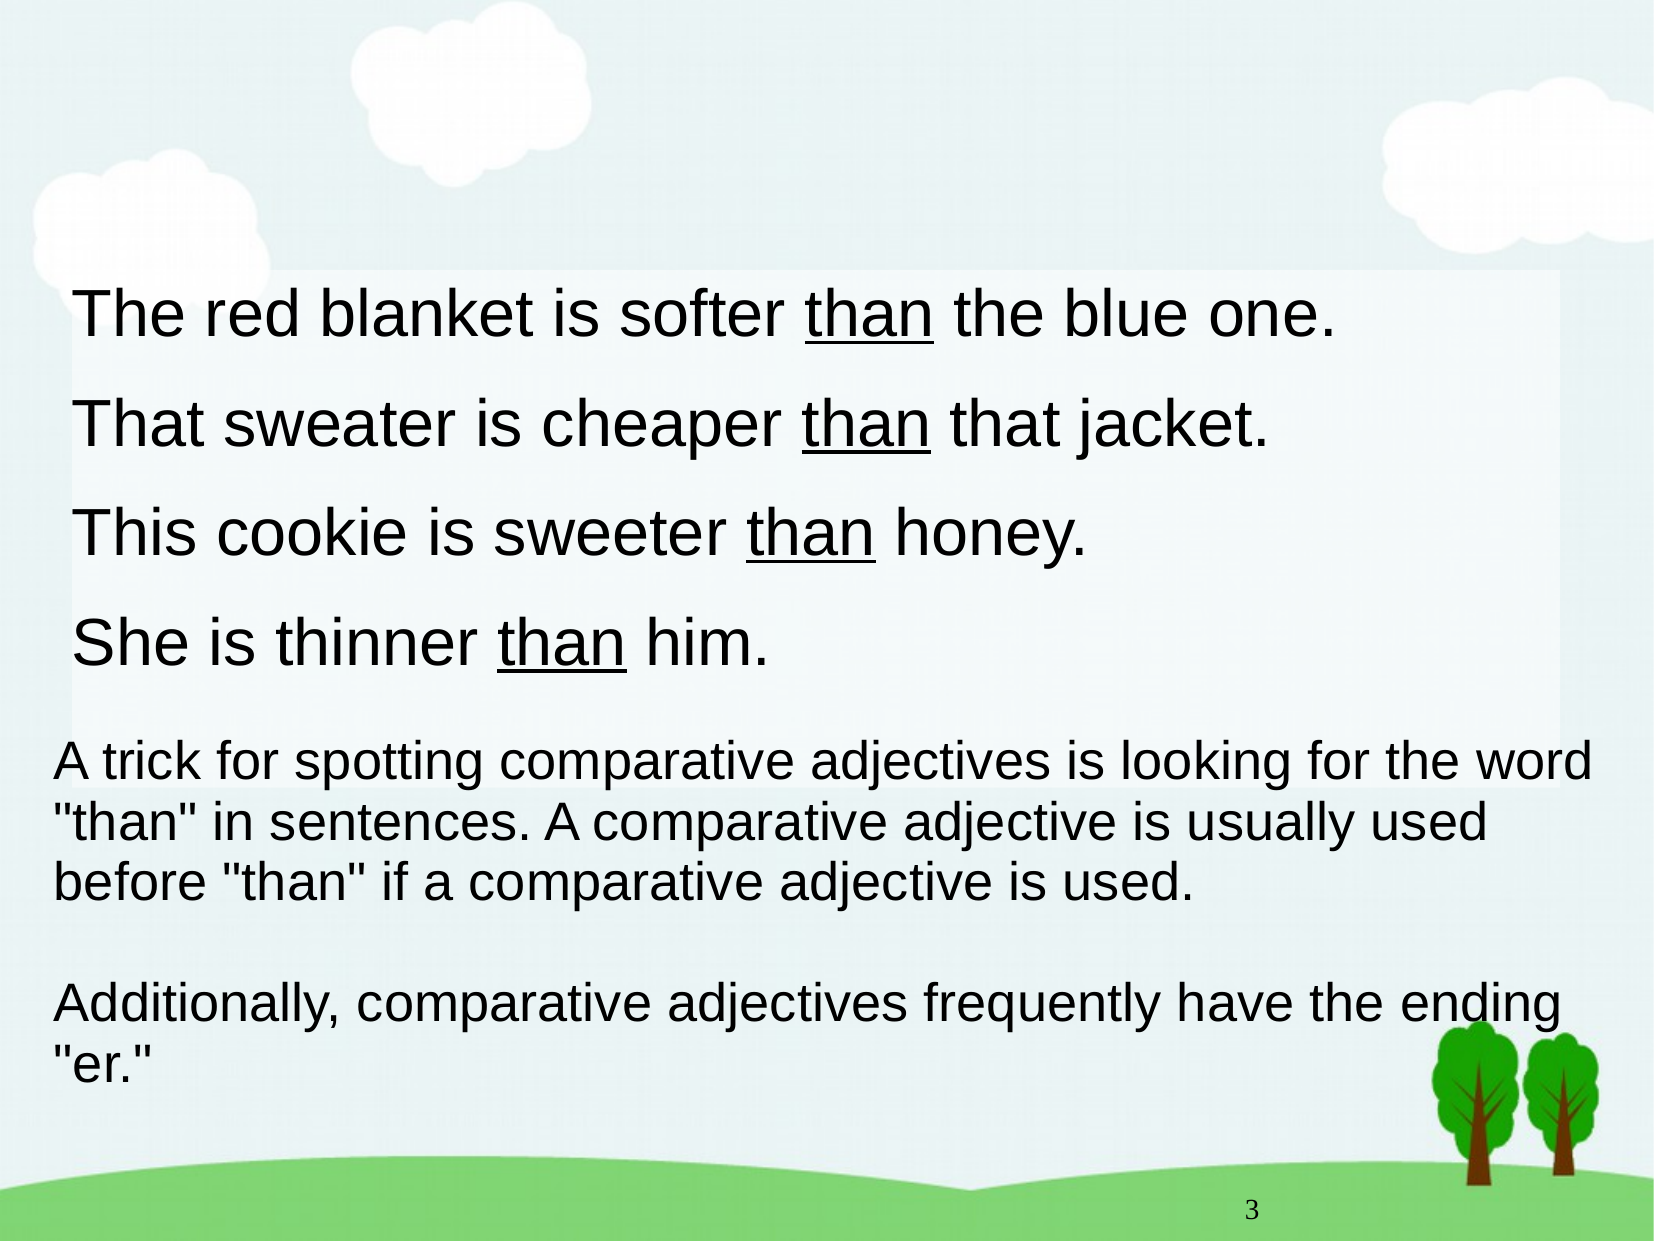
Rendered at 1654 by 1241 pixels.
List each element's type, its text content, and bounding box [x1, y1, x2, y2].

text_box [1244, 1190, 1630, 1241]
list The red blanket is softer than the blue one. That sweater is cheaper than that jacket. This cookie is sweeter than honey. She is thinner than him. [71, 270, 1561, 723]
text_box A trick for spotting comparative adjectives is looking for the word "than" in sentences. A comparative adjective is usually used before "than" if a comparative adjective is used. Additionally, comparative adjectives frequently have the ending "er." [38, 723, 1654, 1102]
